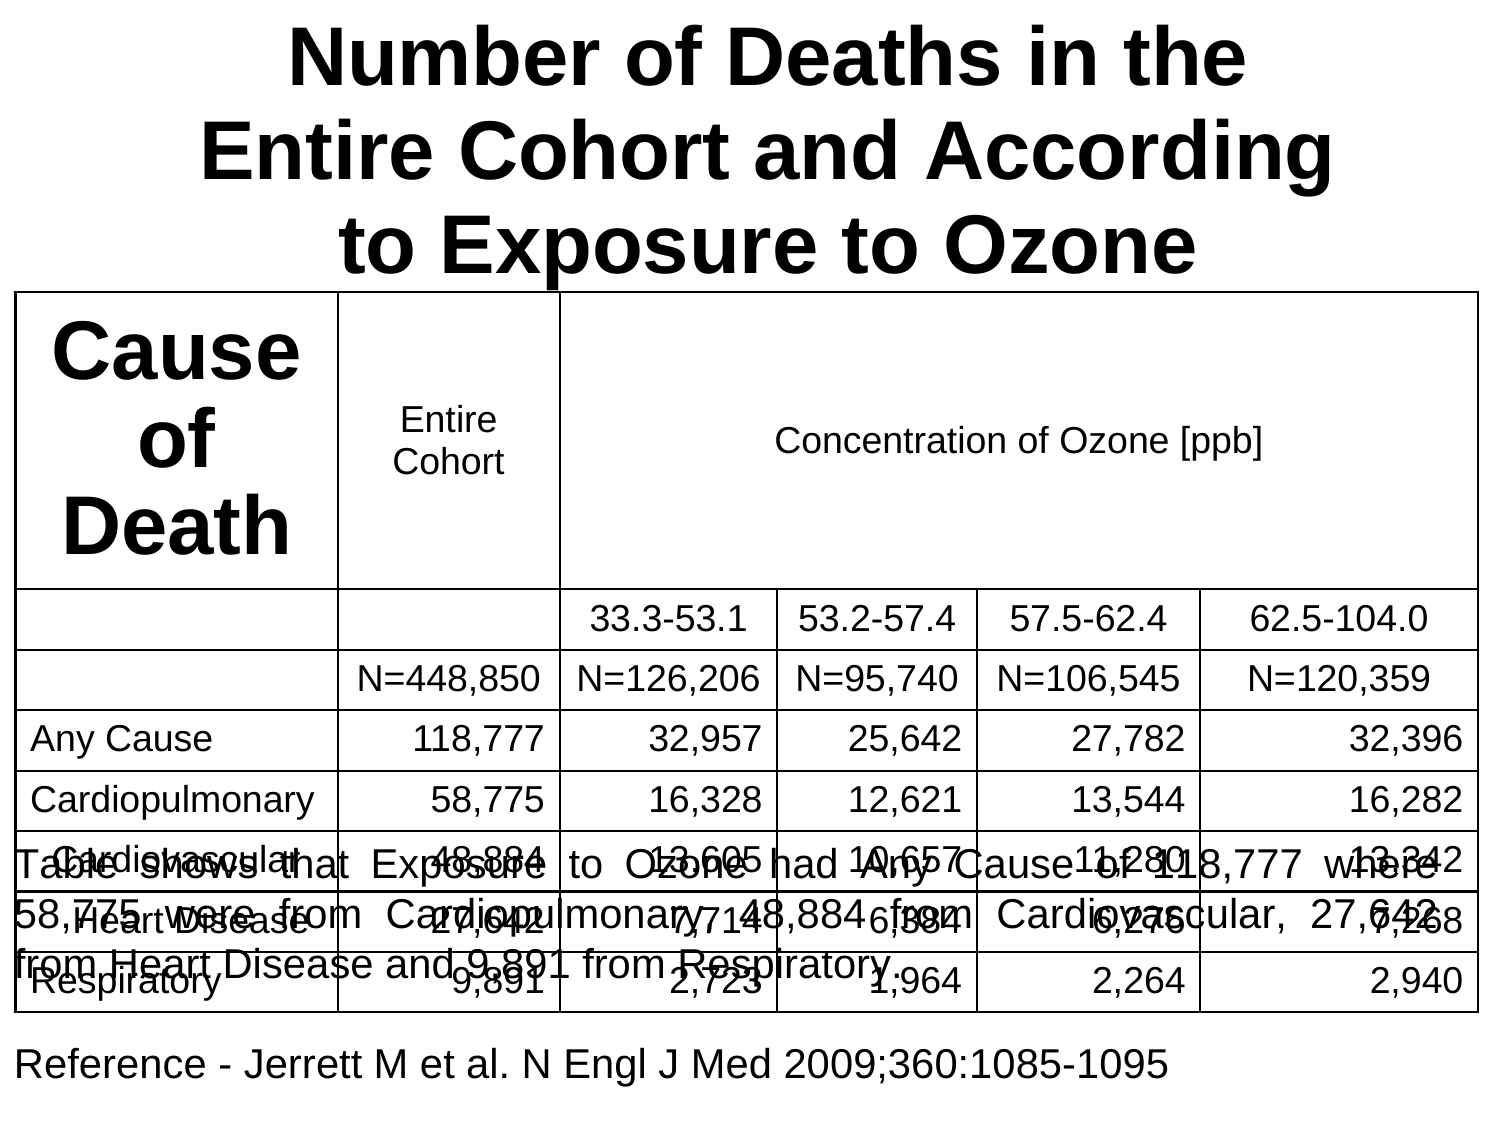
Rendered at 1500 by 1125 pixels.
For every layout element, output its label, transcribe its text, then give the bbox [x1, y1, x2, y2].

table_cell N=120,359 [1201, 651, 1477, 709]
table_cell [17, 651, 337, 709]
table_cell 27,782 [978, 711, 1199, 770]
table_cell Cardiovascular [17, 832, 337, 836]
table_cell [17, 590, 337, 649]
table_cell 62.5-104.0 [1201, 590, 1477, 649]
table_cell 16,328 [561, 772, 776, 830]
table_cell 7,268 [1439, 893, 1477, 951]
table_cell Any Cause [17, 711, 337, 770]
table_cell 48,884 [339, 832, 559, 836]
table_cell 13,544 [978, 772, 1199, 830]
table_cell 57.5-62.4 [978, 590, 1199, 649]
table_cell 33.3-53.1 [561, 590, 776, 649]
table_header Concentration of Ozone [ppb] [561, 293, 1477, 588]
table_cell 32,396 [1201, 711, 1477, 770]
table_cell N=448,850 [339, 651, 559, 709]
table_cell 16,282 [1201, 772, 1477, 830]
table_cell N=95,740 [778, 651, 976, 709]
table_header Entire Cohort [339, 293, 559, 588]
table_cell 13,342 [1201, 832, 1477, 890]
table_cell [339, 590, 559, 649]
table_header Cause of Death [17, 293, 337, 588]
table_cell 32,957 [561, 711, 776, 770]
table_cell N=126,206 [561, 651, 776, 709]
table_cell 10,657 [778, 832, 976, 836]
table_cell 2,940 [1439, 953, 1477, 1011]
table_cell 11,280 [978, 832, 1199, 836]
table_cell 58,775 [339, 772, 559, 830]
table_cell 13,605 [561, 832, 776, 836]
text_box Number of Deaths in the Entire Cohort and According to Exposure to Ozone [162, 10, 1374, 291]
table_cell 53.2-57.4 [778, 590, 976, 649]
table_cell N=106,545 [978, 651, 1199, 709]
table_cell 118,777 [339, 711, 559, 770]
table_cell Cardiopulmonary [17, 772, 337, 830]
table_cell 12,621 [778, 772, 976, 830]
table_cell 25,642 [778, 711, 976, 770]
text_box Table shows that Exposure to Ozone had Any Cause of 118,777 where 58,775 were from Cardiopulmonary, 48,884 from Cardiovascular, 27,642 from Heart Disease and 9,891 from Respiratory. Reference - Jerrett M et al. N Engl J Med 2009;360:1085-1095 [13, 836, 1439, 1088]
